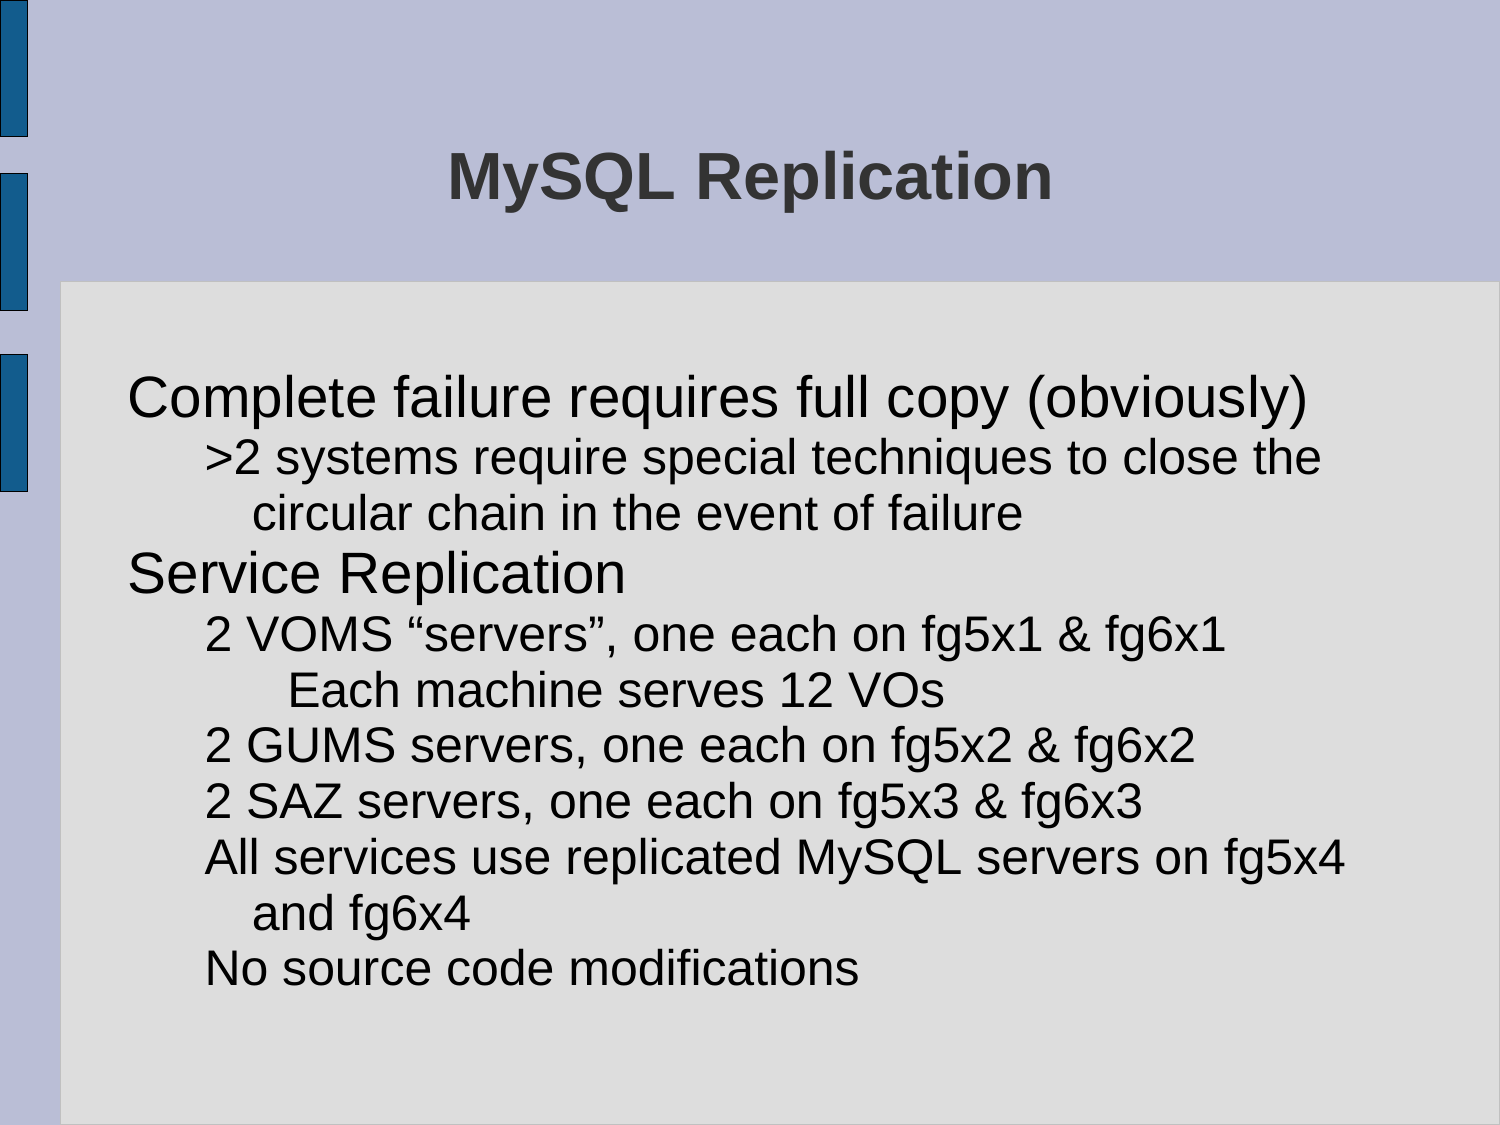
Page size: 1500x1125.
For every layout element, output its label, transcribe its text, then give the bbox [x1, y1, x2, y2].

list Complete failure requires full copy (obviously) >2 systems require special techniques to close the circular chain in the event of failure Service Replication 2 VOMS “servers”, one each on fg5x1 & fg6x1 Each machine serves 12 VOs 2 GUMS servers, one each on fg5x2 & fg6x2 2 SAZ servers, one each on fg5x3 & fg6x3 All services use replicated MySQL servers on fg5x4 and fg6x4 No source code modifications [110, 364, 1392, 1082]
title MySQL Replication [110, 83, 1392, 270]
